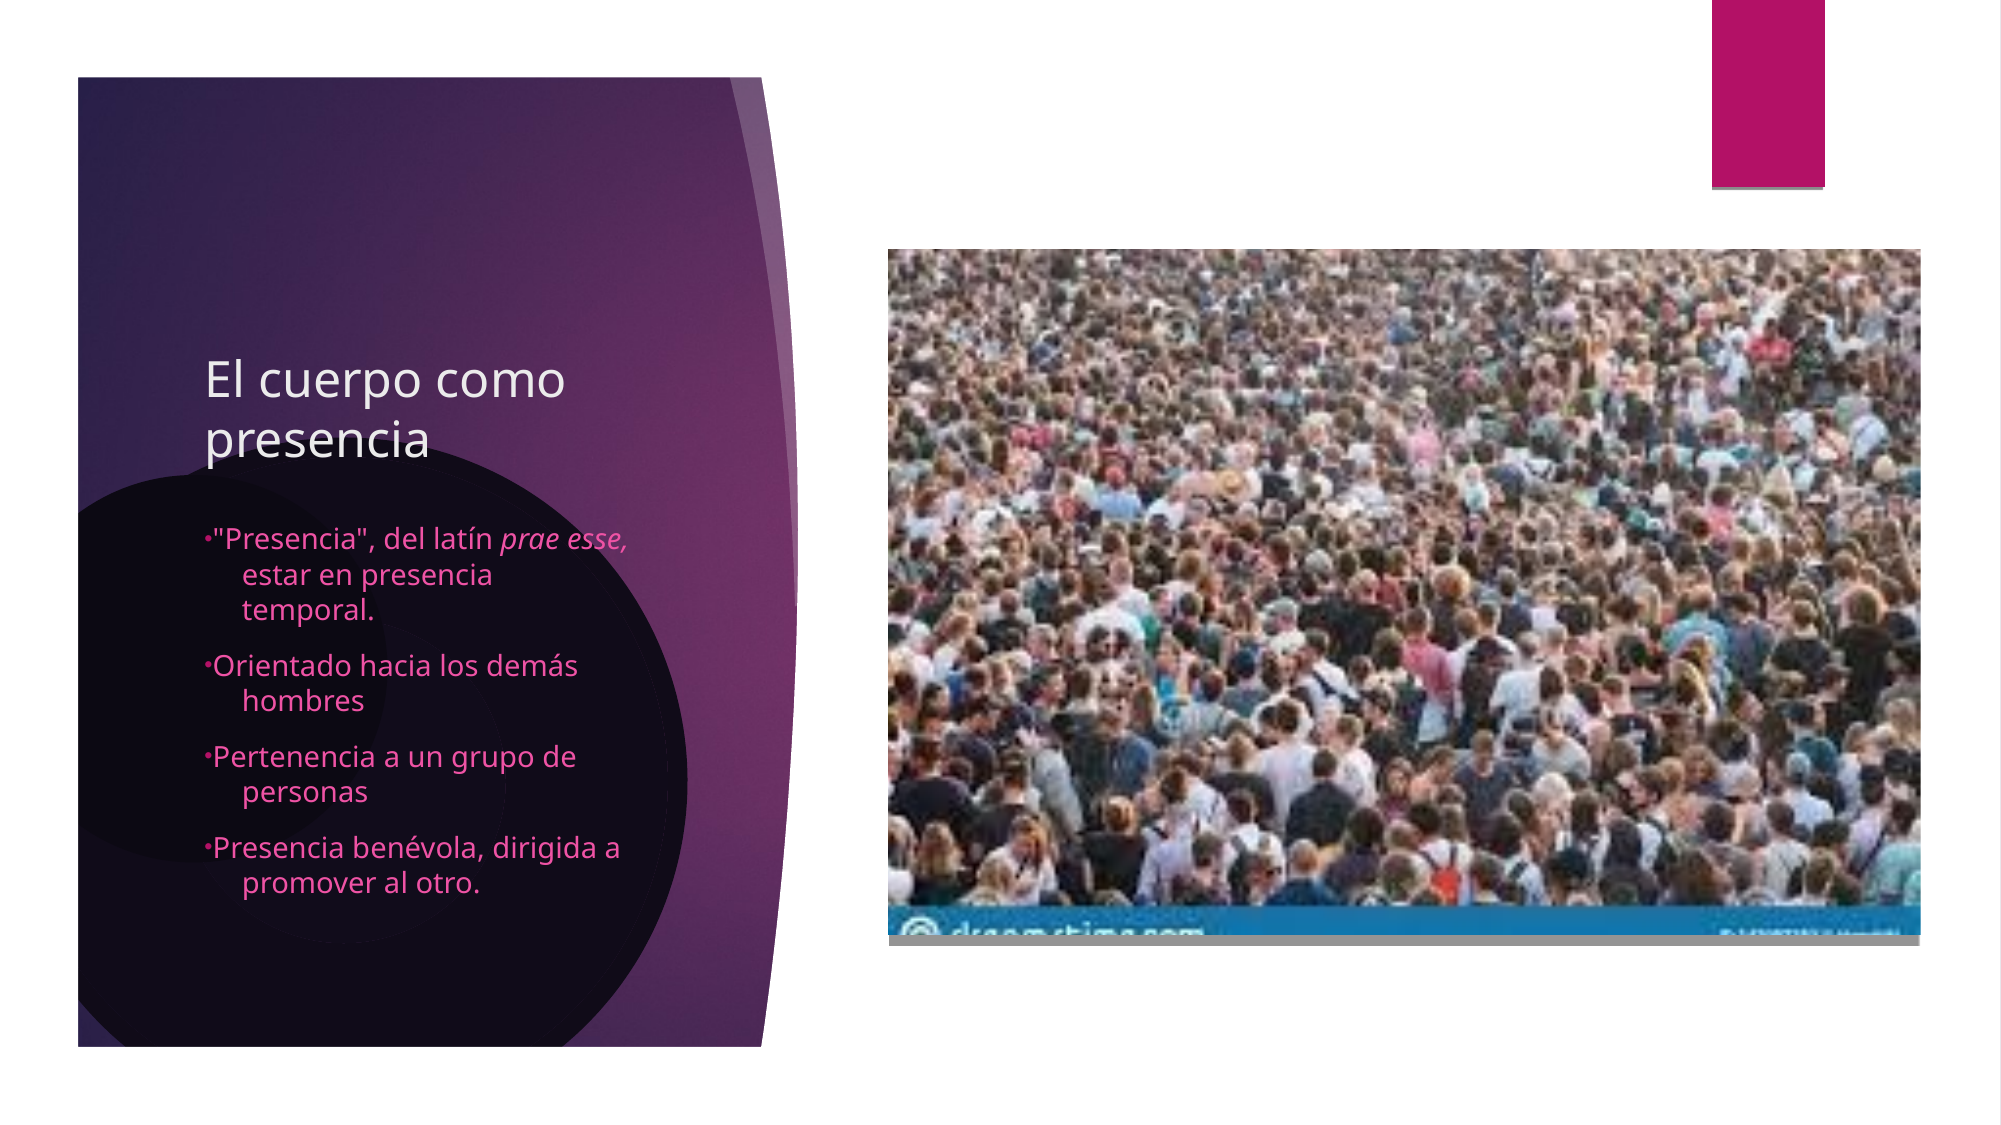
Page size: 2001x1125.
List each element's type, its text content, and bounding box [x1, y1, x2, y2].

picture [888, 249, 1921, 935]
title El cuerpo como presencia [189, 212, 648, 475]
list "Presencia", del latín prae esse, estar en presencia temporal. Orientado hacia los demás hombres Pertenencia a un grupo de personas Presencia benévola, dirigida a promover al otro. [189, 513, 648, 989]
